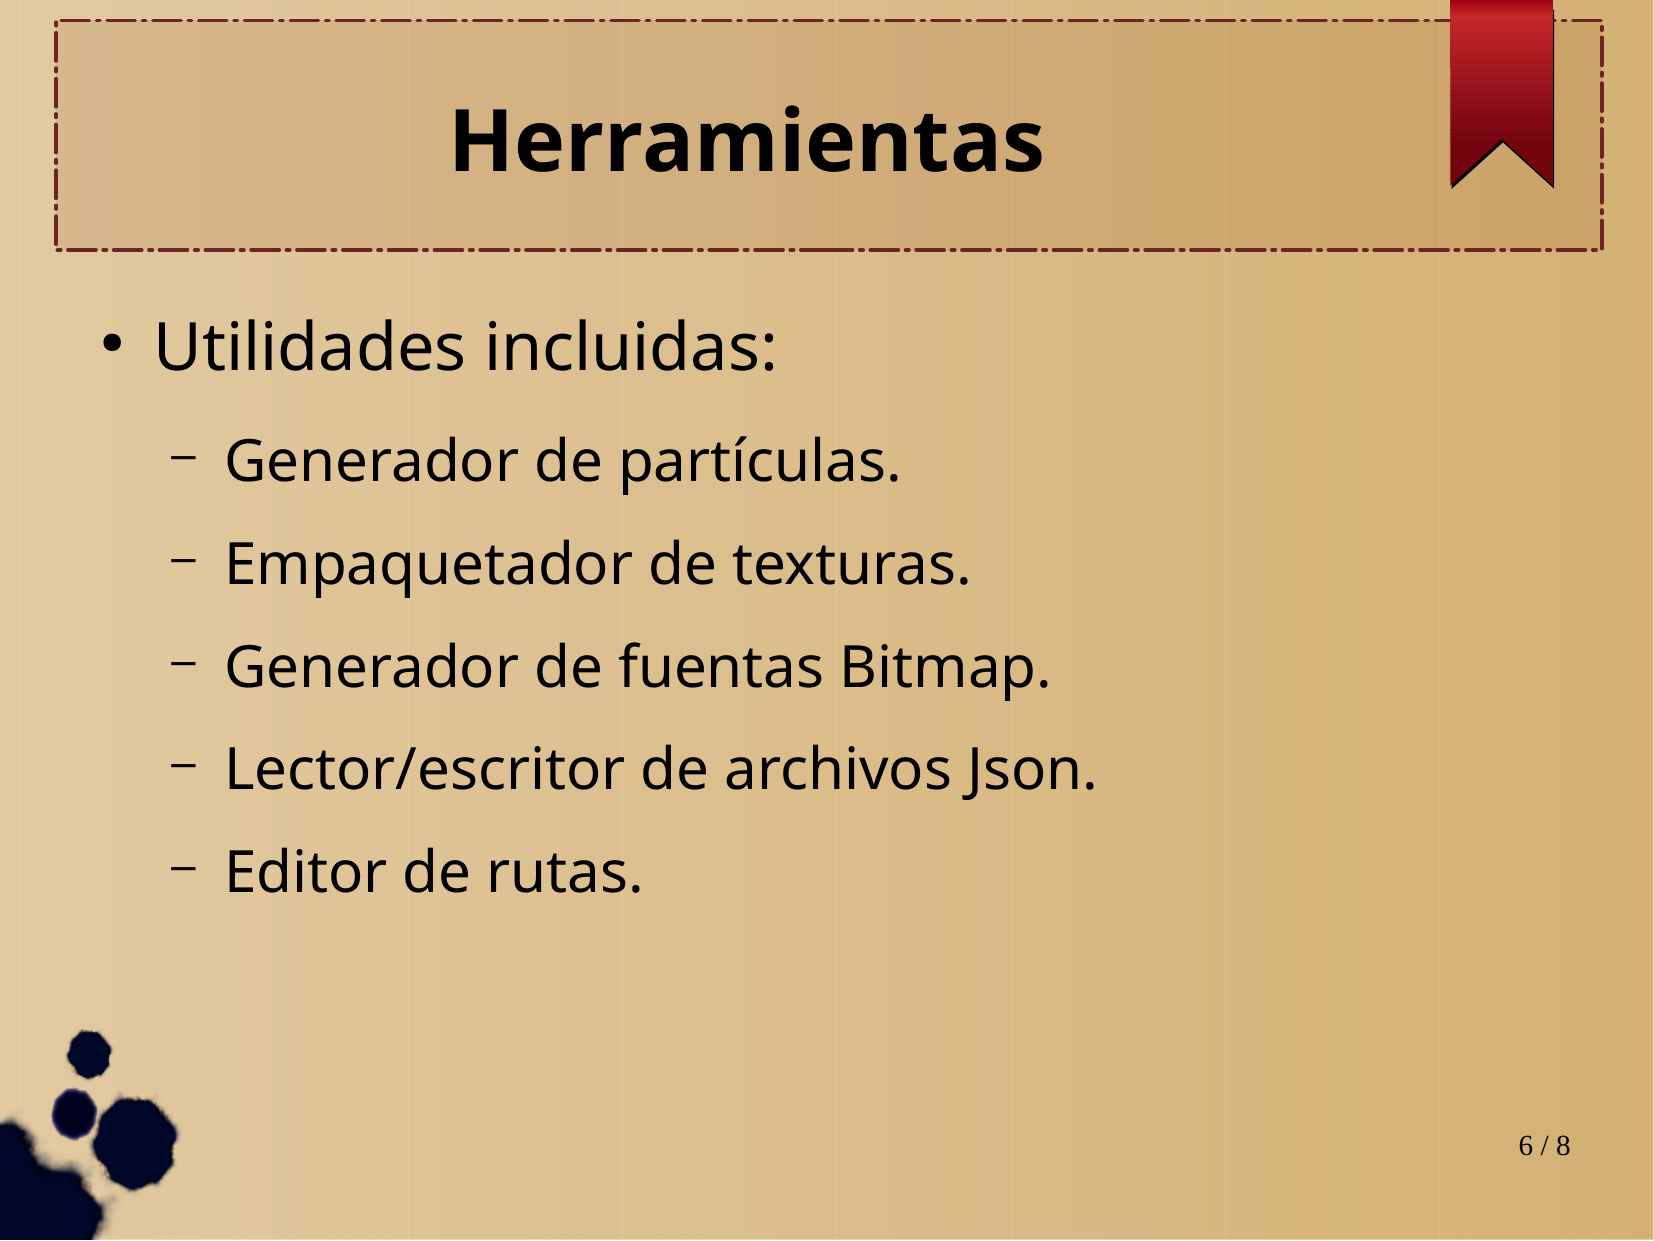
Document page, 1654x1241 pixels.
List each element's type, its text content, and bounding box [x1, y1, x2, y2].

title Herramientas [82, 47, 1412, 229]
list Utilidades incluidas: Generador de partículas. Empaquetador de texturas. Generador de fuentas Bitmap. Lector/escritor de archivos Json. Editor de rutas. [82, 299, 1571, 1019]
